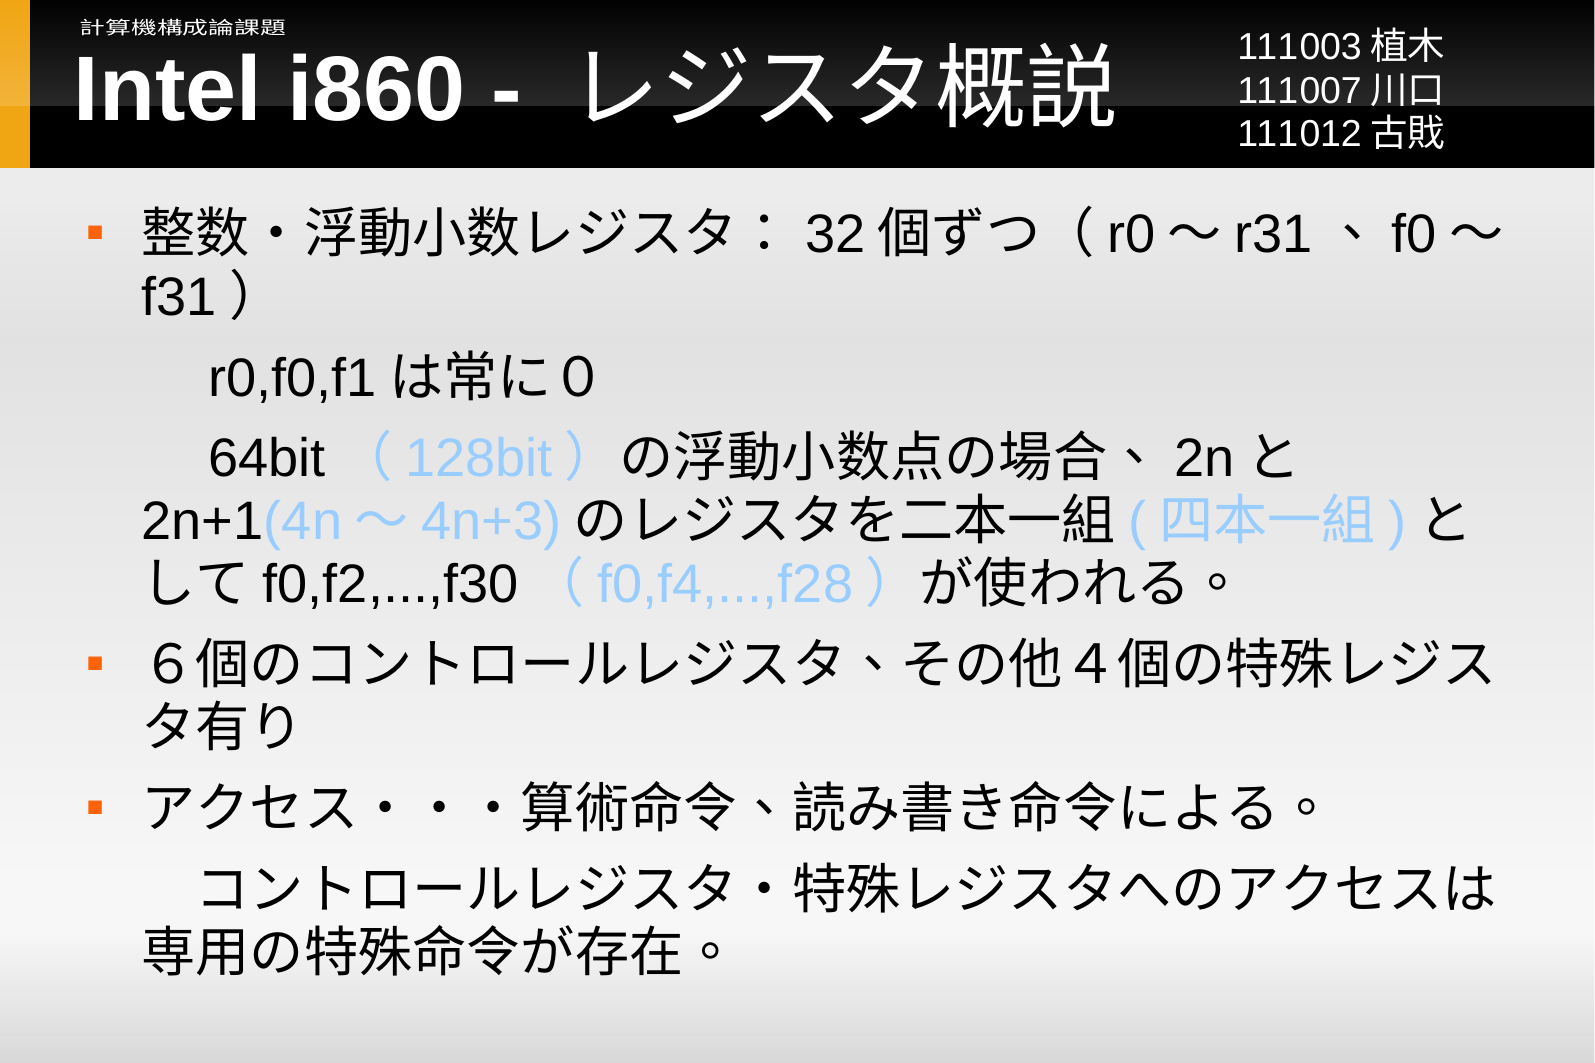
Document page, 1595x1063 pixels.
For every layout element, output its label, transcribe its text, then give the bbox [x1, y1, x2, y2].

picture [0, 0, 1595, 1063]
title Intel i860 - レジスタ概説 [74, 0, 1510, 178]
list 整数・浮動小数レジスタ：32個ずつ（r0～r31、f0～f31） r0,f0,f1は常に０ 64bit（128bit）の浮動小数点の場合、2nと2n+1(4n～4n+3)のレジスタを二本一組(四本一組)としてf0,f2,...,f30（f0,f4,...,f28）が使われる。 ６個のコントロールレジスタ、その他４個の特殊レジスタ有り アクセス・・・算術命令、読み書き命令による。 コントロールレジスタ・特殊レジスタへのアクセスは専用の特殊命令が存在。 [70, 202, 1506, 939]
text_box 111003植木 111007川口 111012古戝 [1222, 17, 1518, 164]
text_box 計算機構成論課題 [64, 7, 302, 48]
